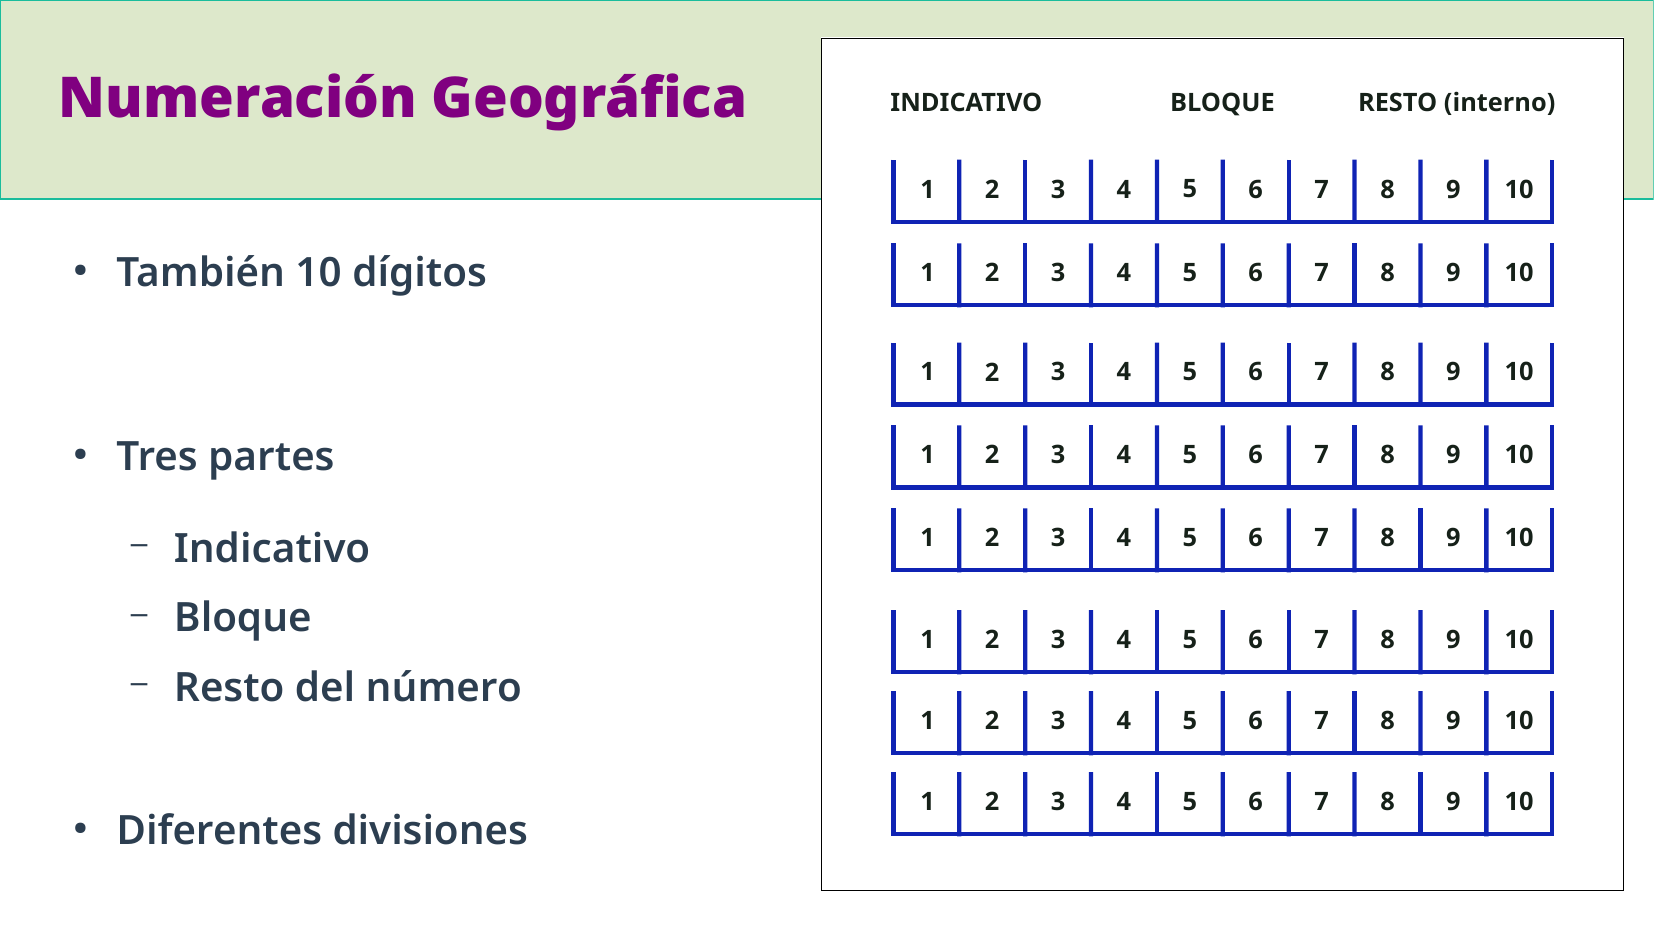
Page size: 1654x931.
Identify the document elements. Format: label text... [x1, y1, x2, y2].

list También 10 dígitos Tres partes Indicativo Bloque Resto del número Diferentes divisiones [59, 243, 821, 864]
picture [821, 37, 1625, 891]
title Numeración Geográfica [59, 37, 821, 156]
